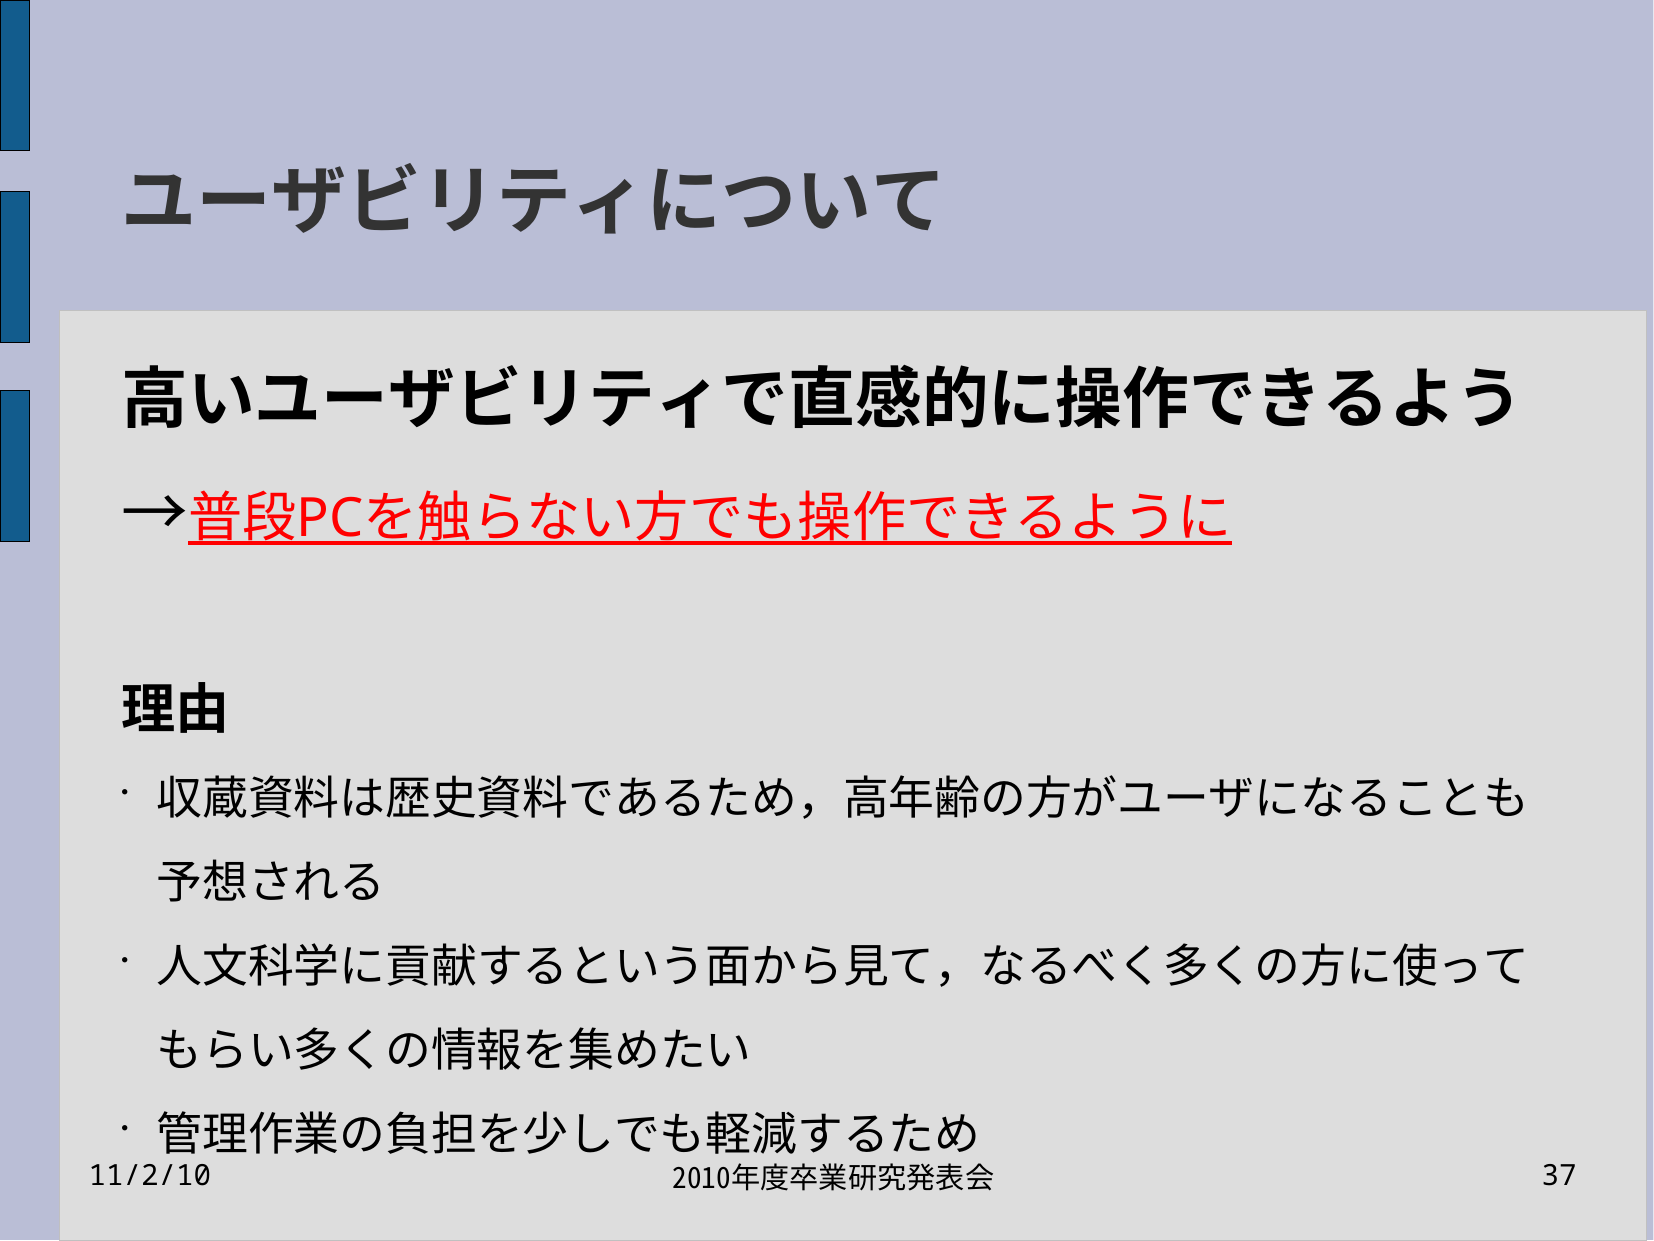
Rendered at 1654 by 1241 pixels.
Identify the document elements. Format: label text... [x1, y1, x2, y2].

title ユーザビリティについて [121, 91, 1534, 299]
subtitle 高いユーザビリティで直感的に操作できるよう →普段PCを触らない方でも操作できるように 理由 収蔵資料は歴史資料であるため，高年齢の方がユーザになることも予想される 人文科学に貢献するという面から見て，なるべく多くの方に使ってもらい多くの情報を集めたい 管理作業の負担を少しでも軽減するため [121, 344, 1534, 1164]
